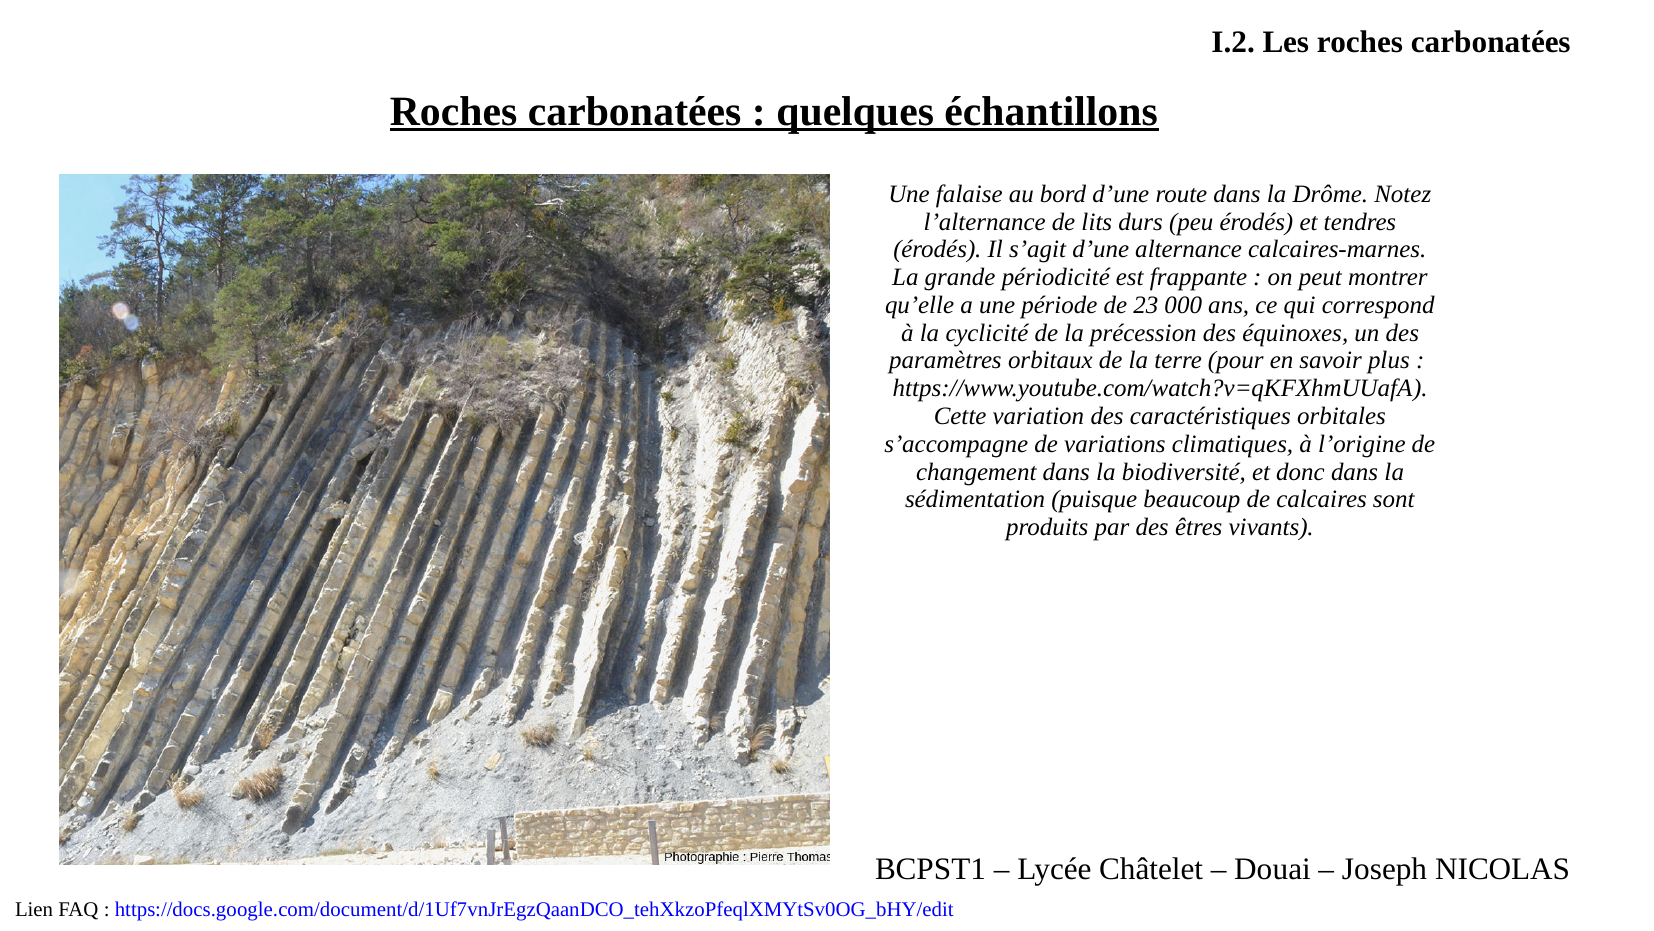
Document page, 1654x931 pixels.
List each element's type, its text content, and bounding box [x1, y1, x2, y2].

text_box Roches carbonatées : quelques échantillons [94, 88, 1595, 157]
text_box I.2. Les roches carbonatées [638, 5, 1572, 78]
text_box BCPST1 – Lycée Châtelet – Douai – Joseph NICOLAS [637, 832, 1571, 905]
picture [59, 174, 830, 865]
text_box Une falaise au bord d’une route dans la Drôme. Notez l’alternance de lits durs (peu érodés) et tendres (érodés). Il s’agit d’une alternance calcaires-marnes. La grande périodicité est frappante : on peut montrer qu’elle a une période de 23 000 ans, ce qui correspond à la cyclicité de la précession des équinoxes, un des paramètres orbitaux de la terre (pour en savoir plus : https://www.youtube.com/watch?v=qKFXhmUUafA). Cette variation des caractéristiques orbitales s’accompagne de variations climatiques, à l’origine de changement dans la biodiversité, et donc dans la sédimentation (puisque beaucoup de calcaires sont produits par des êtres vivants). [878, 180, 1442, 542]
text_box Lien FAQ : https://docs.google.com/document/d/1Uf7vnJrEgzQaanDCO_tehXkzoPfeqlXMYtSv0OG_bHY/edit [0, 897, 993, 931]
